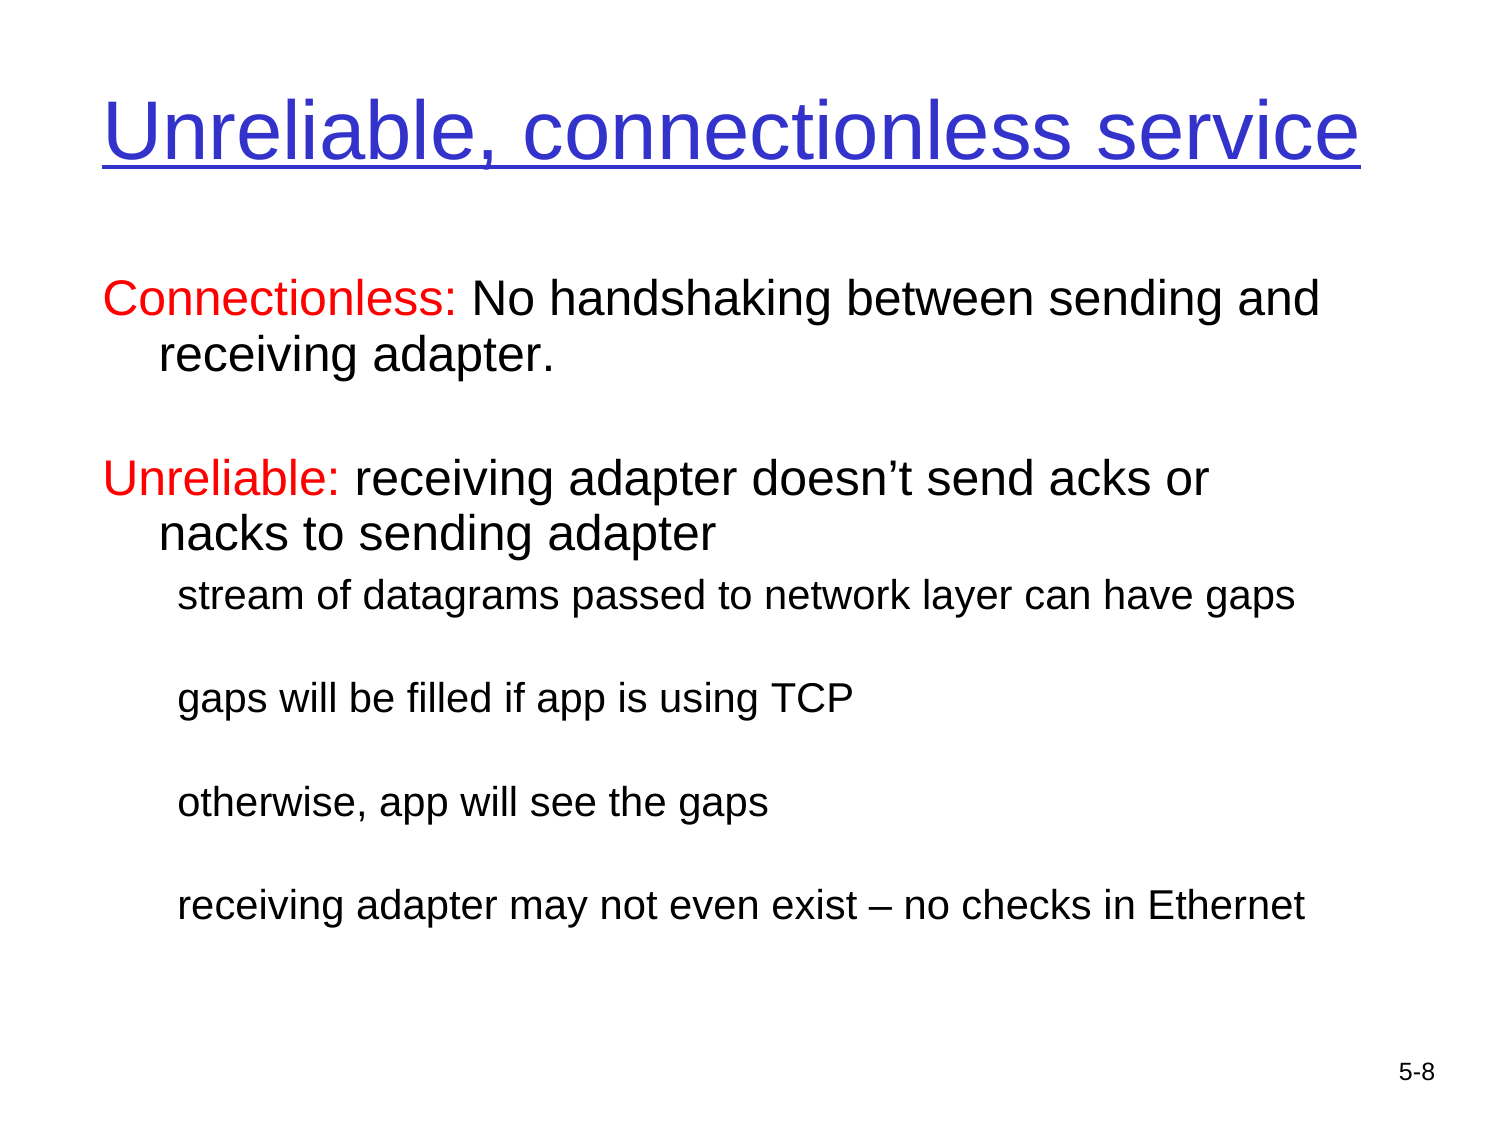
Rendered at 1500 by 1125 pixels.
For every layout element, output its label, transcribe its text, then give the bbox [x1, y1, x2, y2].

list Connectionless: No handshaking between sending and receiving adapter. Unreliable: receiving adapter doesn’t send acks or nacks to sending adapter stream of datagrams passed to network layer can have gaps gaps will be filled if app is using TCP otherwise, app will see the gaps receiving adapter may not even exist – no checks in Ethernet [87, 262, 1363, 1026]
title Unreliable, connectionless service [87, 37, 1441, 225]
